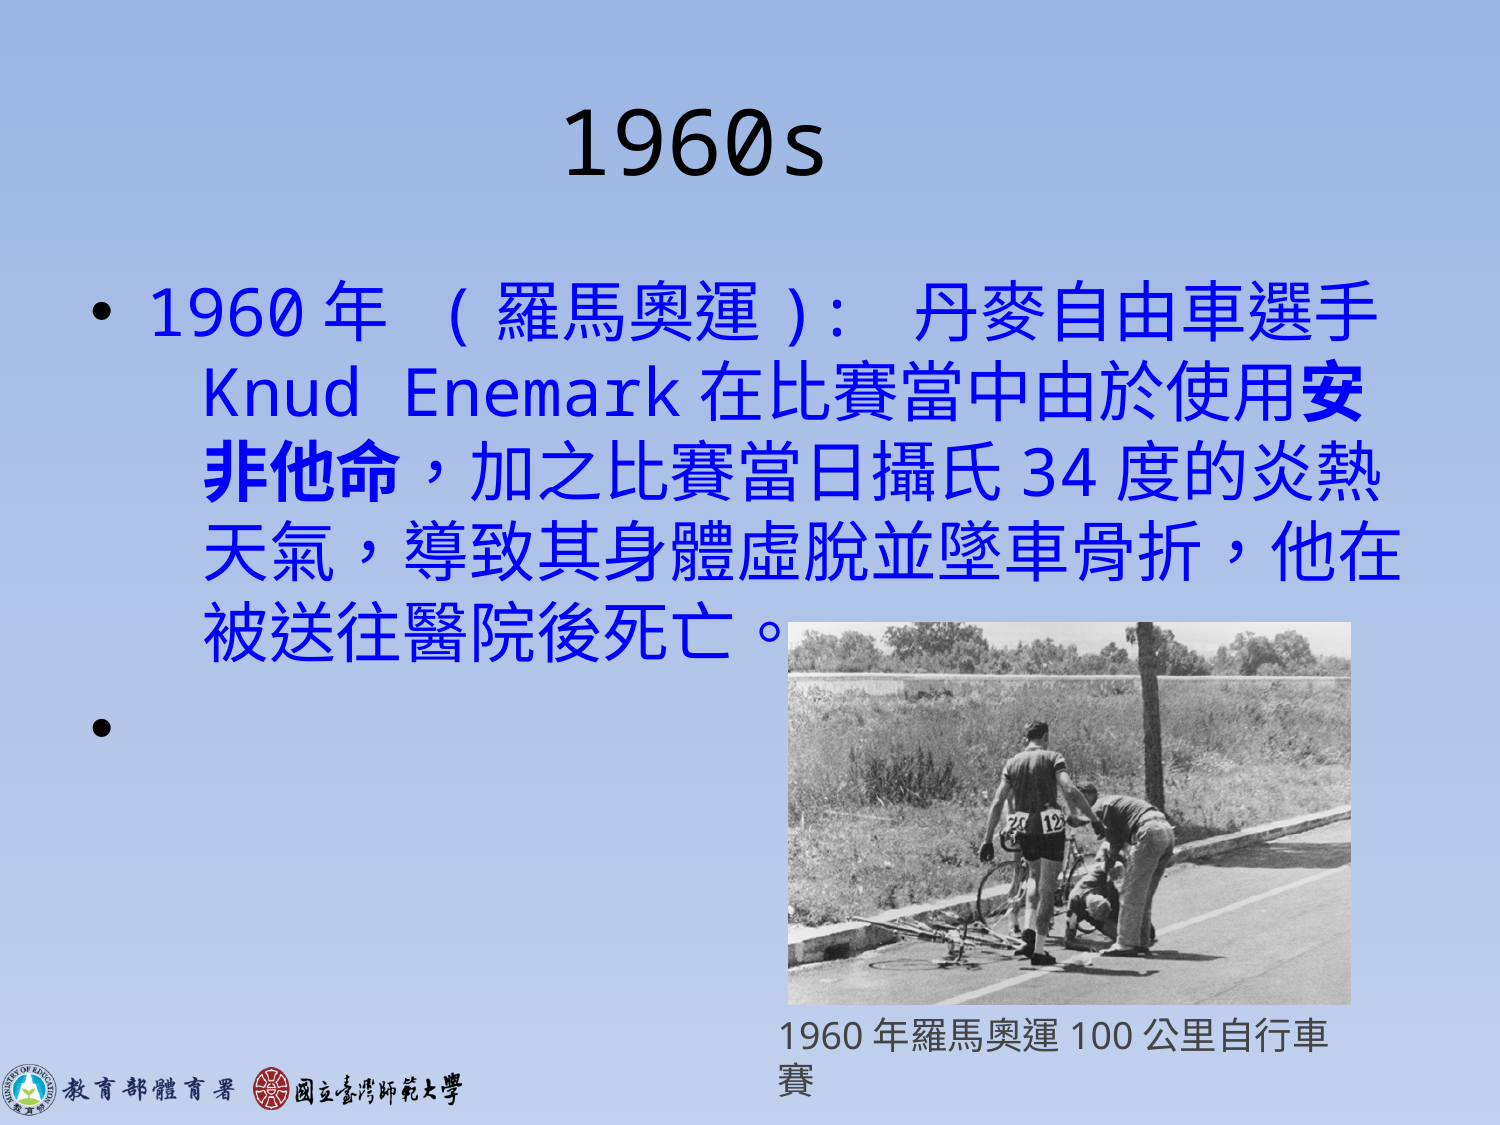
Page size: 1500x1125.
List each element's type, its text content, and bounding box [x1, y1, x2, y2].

text_box 1960年羅馬奧運100公里自行車賽 [763, 1005, 1376, 1110]
picture [788, 622, 1351, 1005]
title 1960s [75, 45, 1426, 233]
list 1960年 (羅馬奧運): 丹麥自由車選手Knud Enemark在比賽當中由於使用安非他命，加之比賽當日攝氏34度的炎熱天氣，導致其身體虛脫並墜車骨折，他在被送往醫院後死亡。 [75, 262, 1426, 1005]
